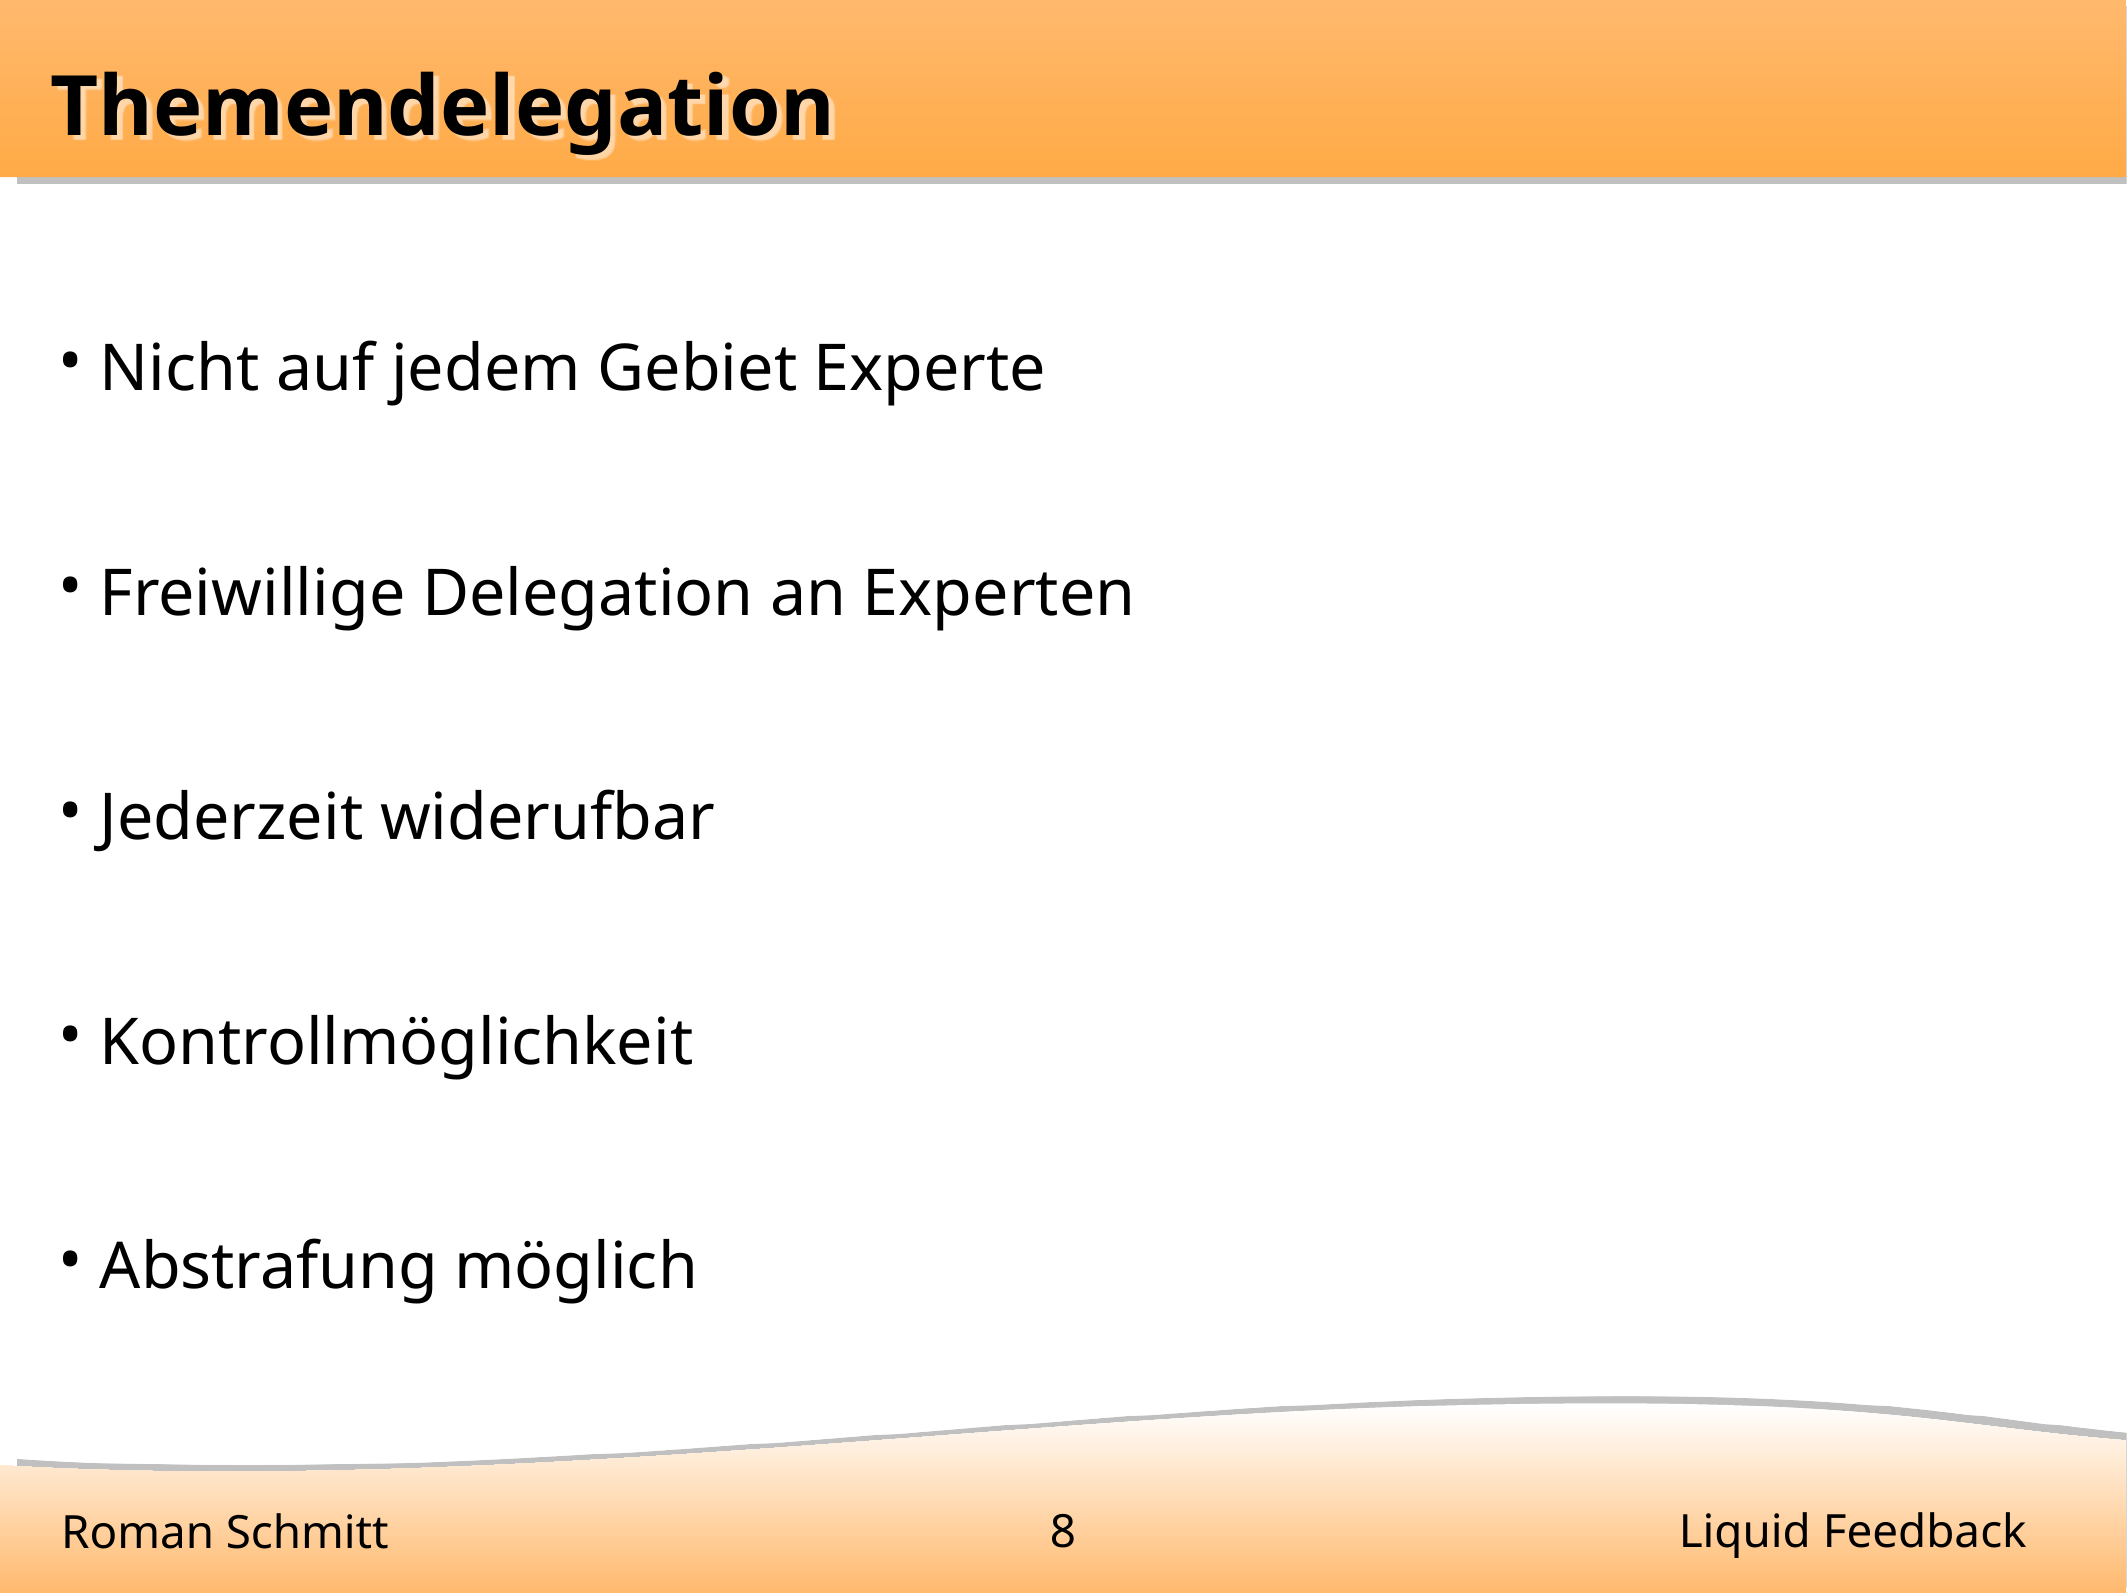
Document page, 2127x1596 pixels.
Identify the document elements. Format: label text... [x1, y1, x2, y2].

list Nicht auf jedem Gebiet Experte Freiwillige Delegation an Experten Jederzeit widerufbar Kontrollmöglichkeit Abstrafung möglich [58, 215, 2067, 1394]
text_box <Nummer> [1018, 1505, 1108, 1559]
title Themendelegation [50, 42, 2059, 136]
